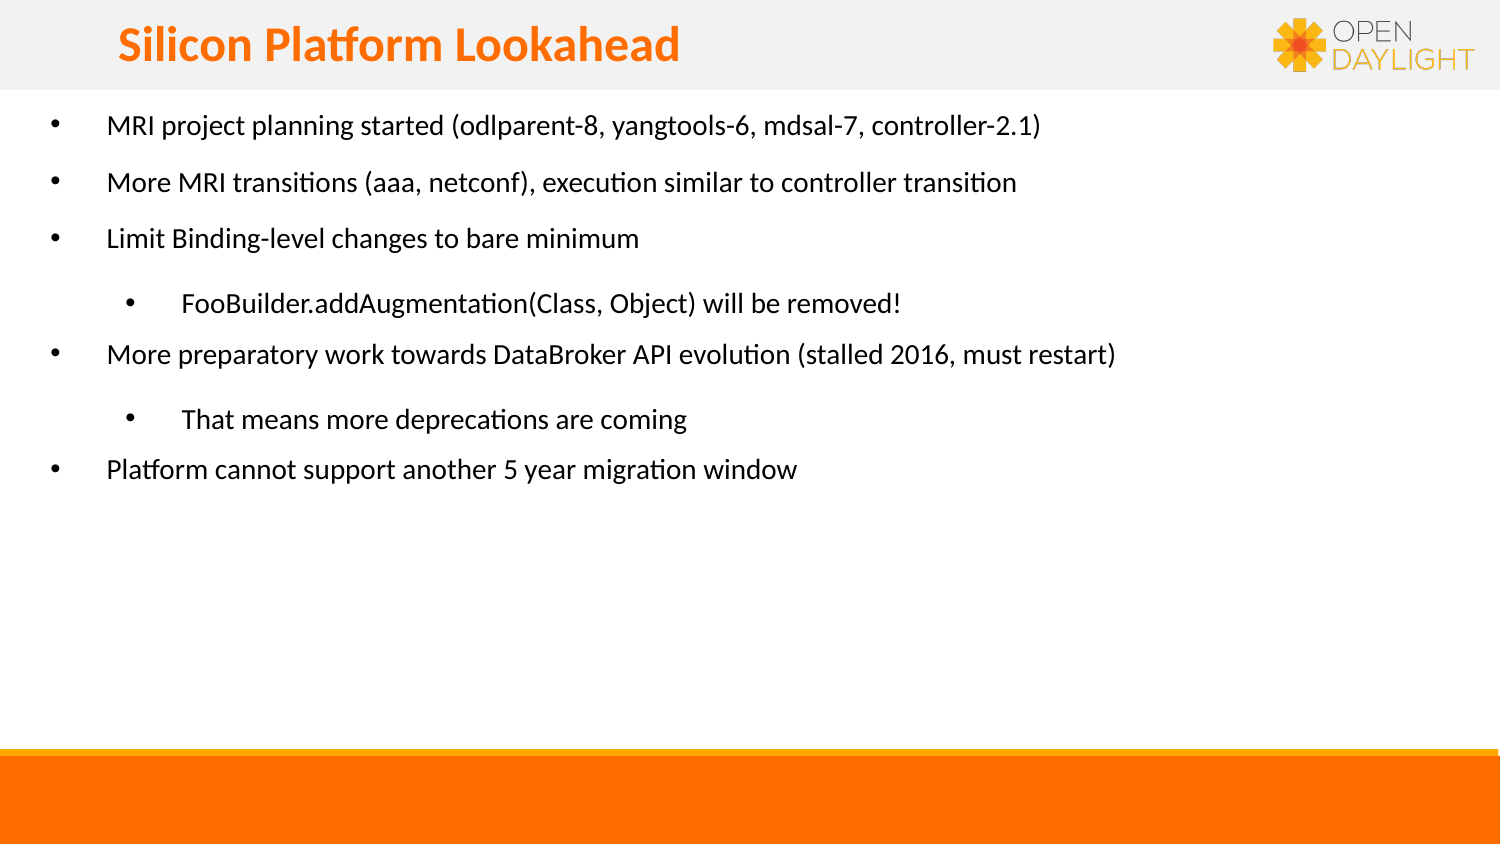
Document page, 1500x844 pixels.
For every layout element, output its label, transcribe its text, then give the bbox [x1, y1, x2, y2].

list MRI project planning started (odlparent-8, yangtools-6, mdsal-7, controller-2.1) More MRI transitions (aaa, netconf), execution similar to controller transition Limit Binding-level changes to bare minimum FooBuilder.addAugmentation(Class, Object) will be removed! More preparatory work towards DataBroker API evolution (stalled 2016, must restart) That means more deprecations are coming Platform cannot support another 5 year migration window [35, 35, 1330, 664]
title Silicon Platform Lookahead [103, 0, 1397, 90]
picture [1330, 0, 1500, 98]
